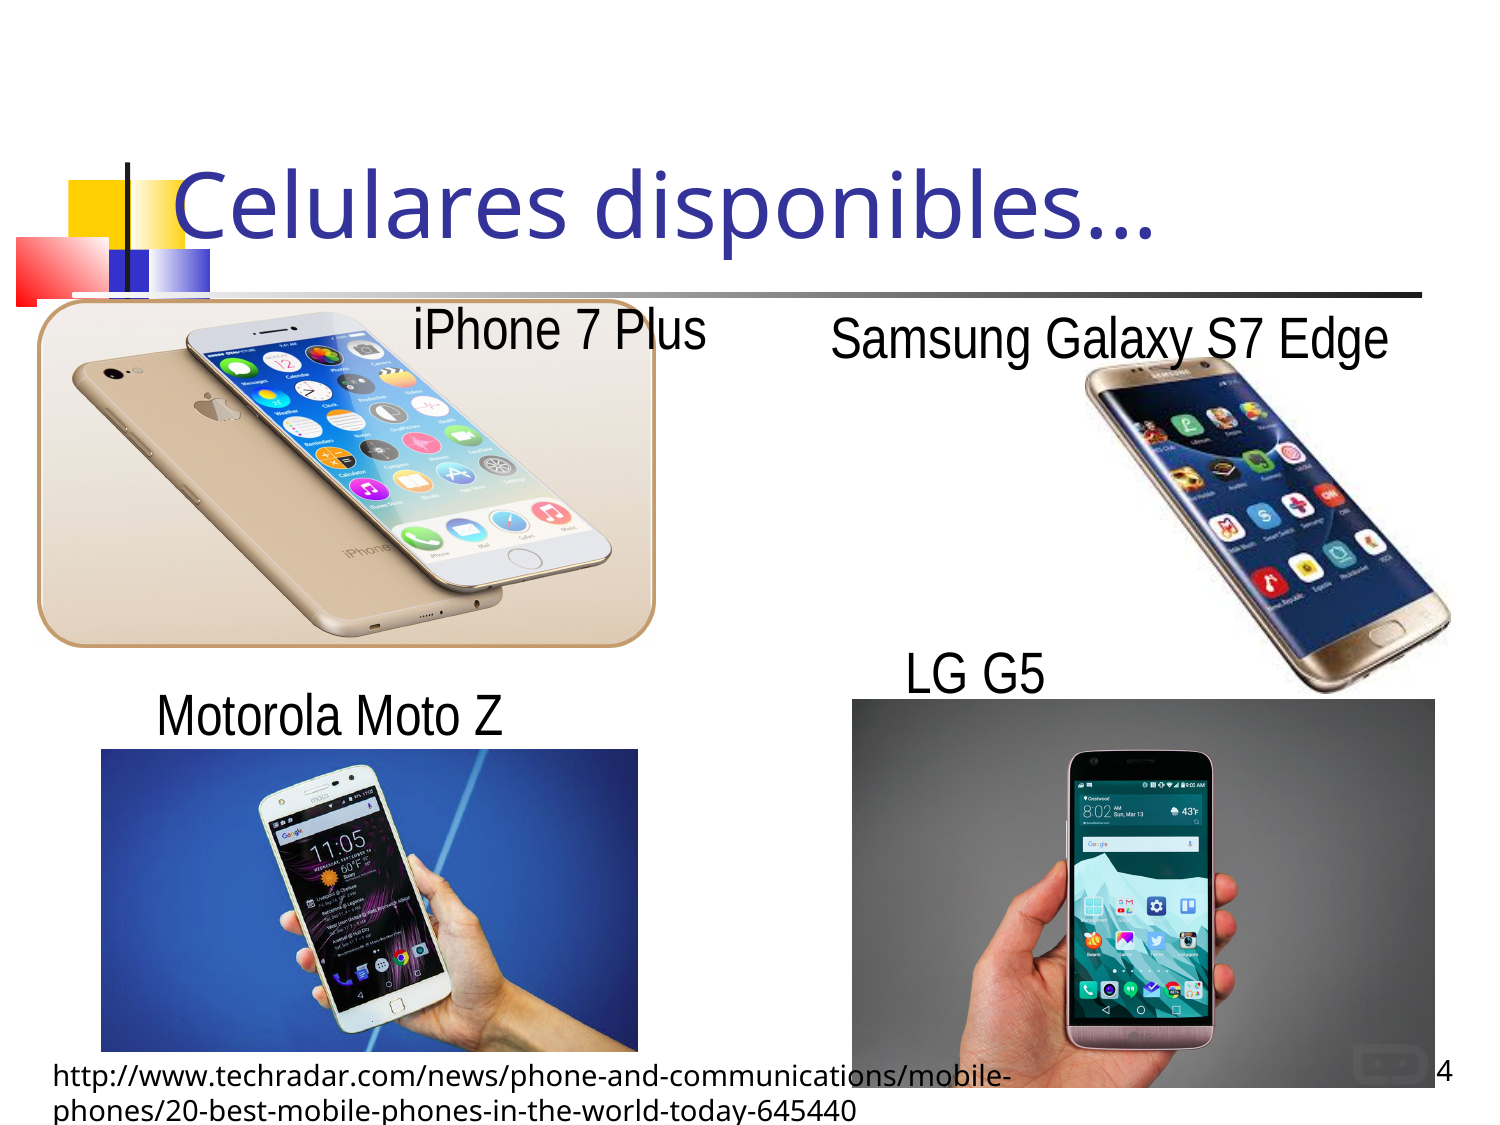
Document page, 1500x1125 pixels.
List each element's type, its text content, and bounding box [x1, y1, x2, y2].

text_box <number> [1155, 1024, 1468, 1100]
text_box Motorola Moto Z [141, 669, 519, 749]
picture [101, 749, 638, 1050]
text_box http://www.techradar.com/news/phone-and-communications/mobile-phones/20-best-mobile-phones-in-the-world-today-645440 [37, 1050, 1139, 1125]
picture [37, 299, 656, 648]
picture [852, 699, 1435, 1088]
text_box Samsung Galaxy S7 Edge [815, 292, 1405, 379]
title Celulares disponibles... [155, 32, 1434, 273]
picture [1085, 357, 1451, 694]
text_box LG G5 [890, 627, 1061, 699]
text_box iPhone 7 Plus [398, 283, 723, 370]
